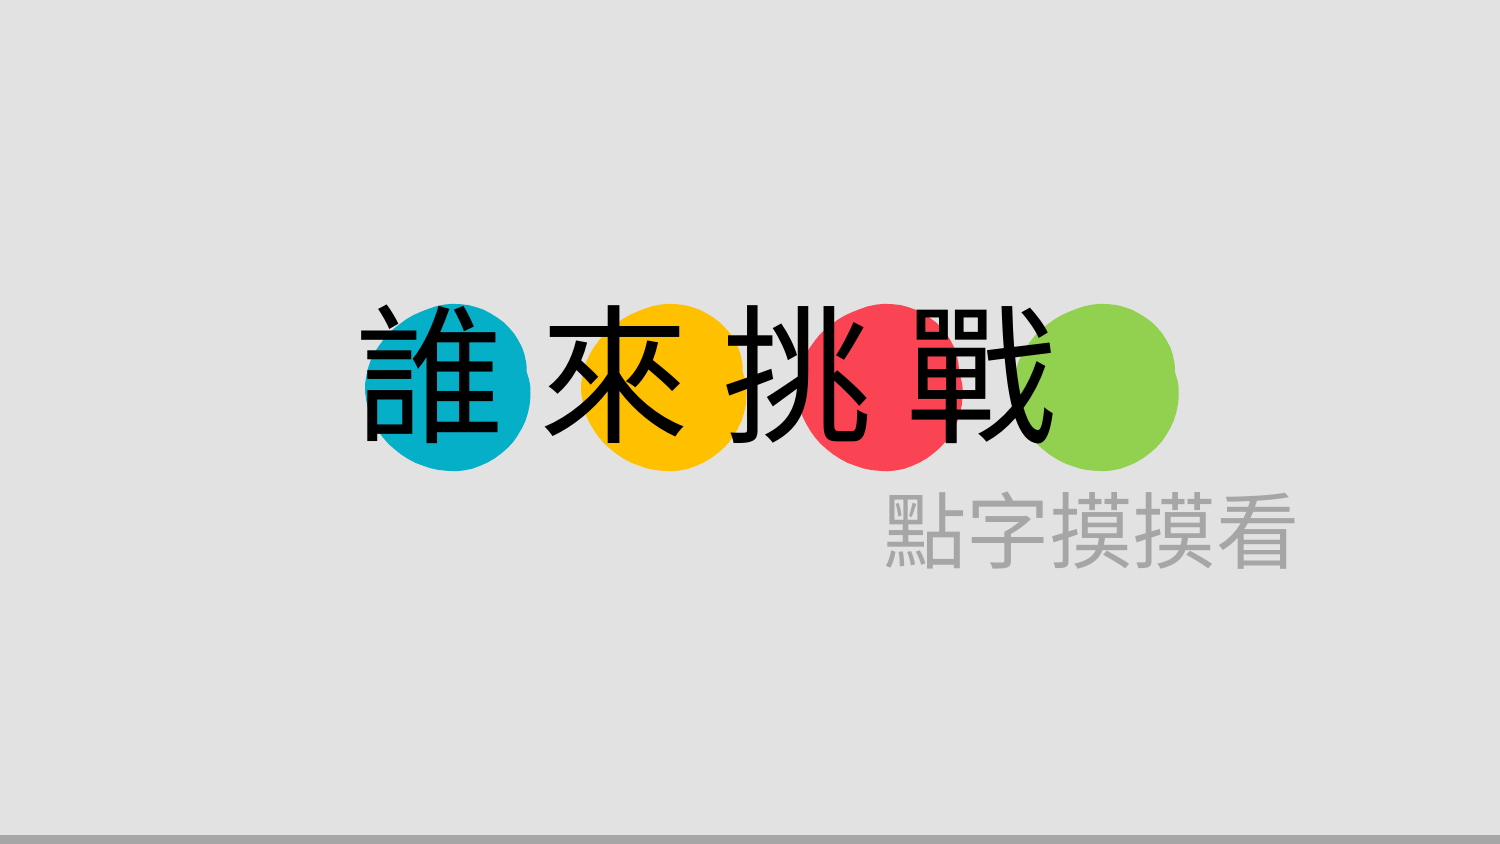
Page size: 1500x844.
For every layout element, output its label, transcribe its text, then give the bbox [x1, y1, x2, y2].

text_box 誰 來 挑 戰 [340, 273, 1274, 471]
text_box 點字摸摸看 [868, 471, 1359, 588]
